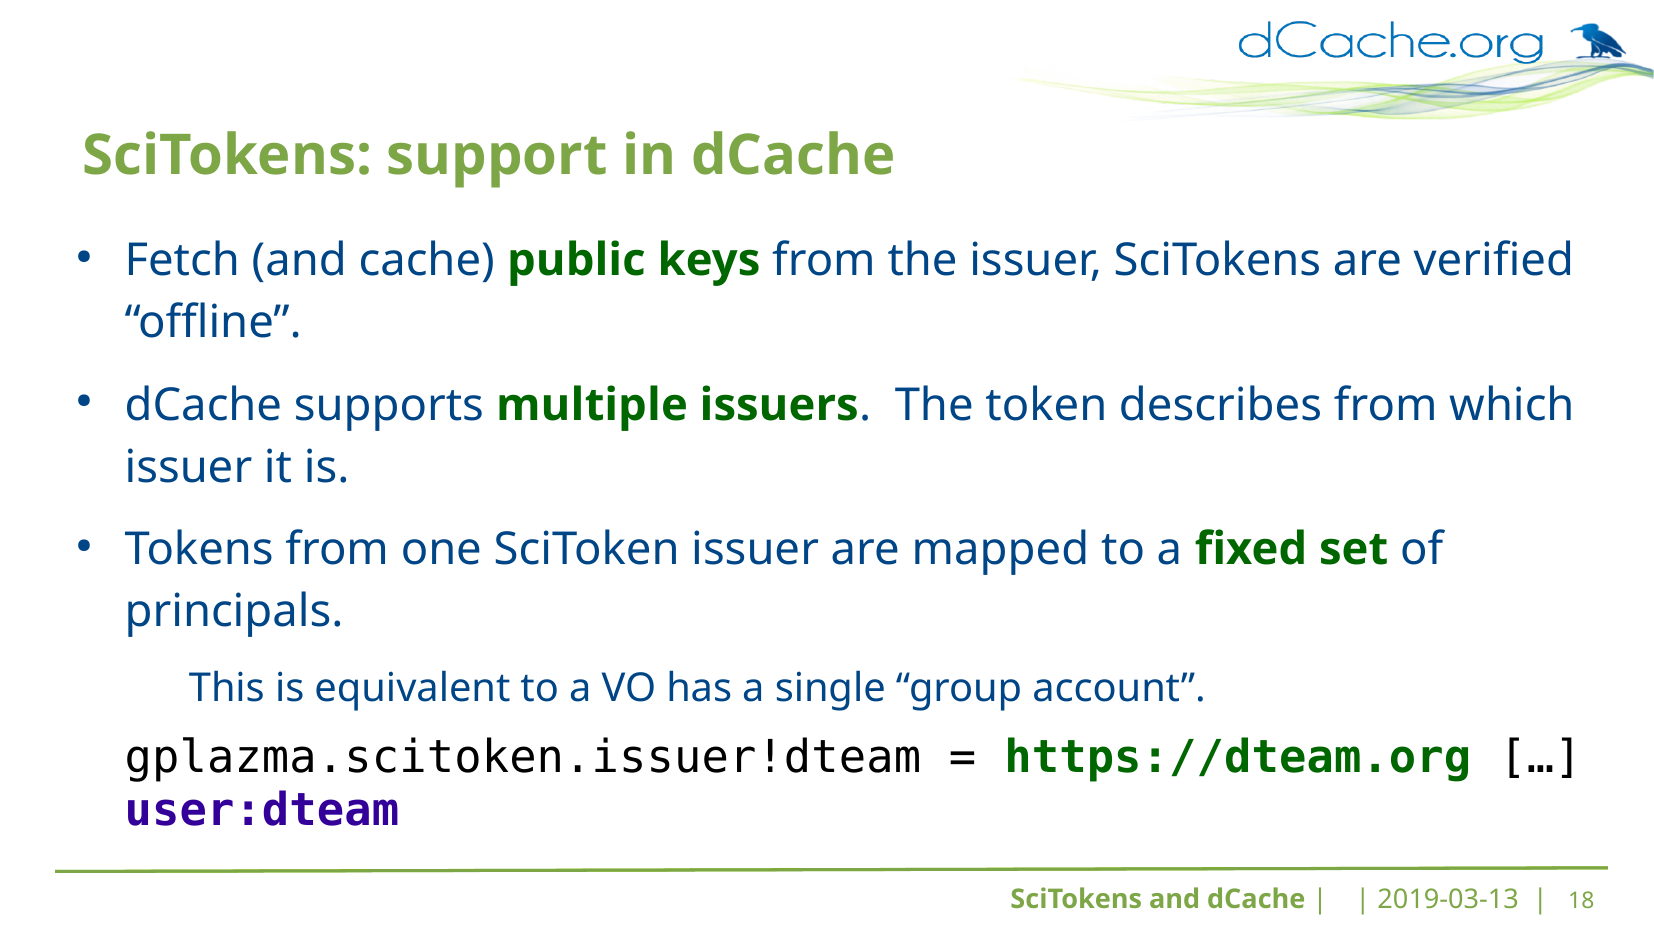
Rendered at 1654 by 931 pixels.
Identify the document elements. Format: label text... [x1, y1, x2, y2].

title SciTokens: support in dCache [82, 116, 1605, 189]
picture [956, 12, 1654, 127]
list Fetch (and cache) public keys from the issuer, SciTokens are verified “offline”. dCache supports multiple issuers. The token describes from which issuer it is. Tokens from one SciToken issuer are mapped to a fixed set of principals. This is equivalent to a VO has a single “group account”. gplazma.scitoken.issuer!dteam = https://dteam.org […] user:dteam [60, 227, 1606, 841]
